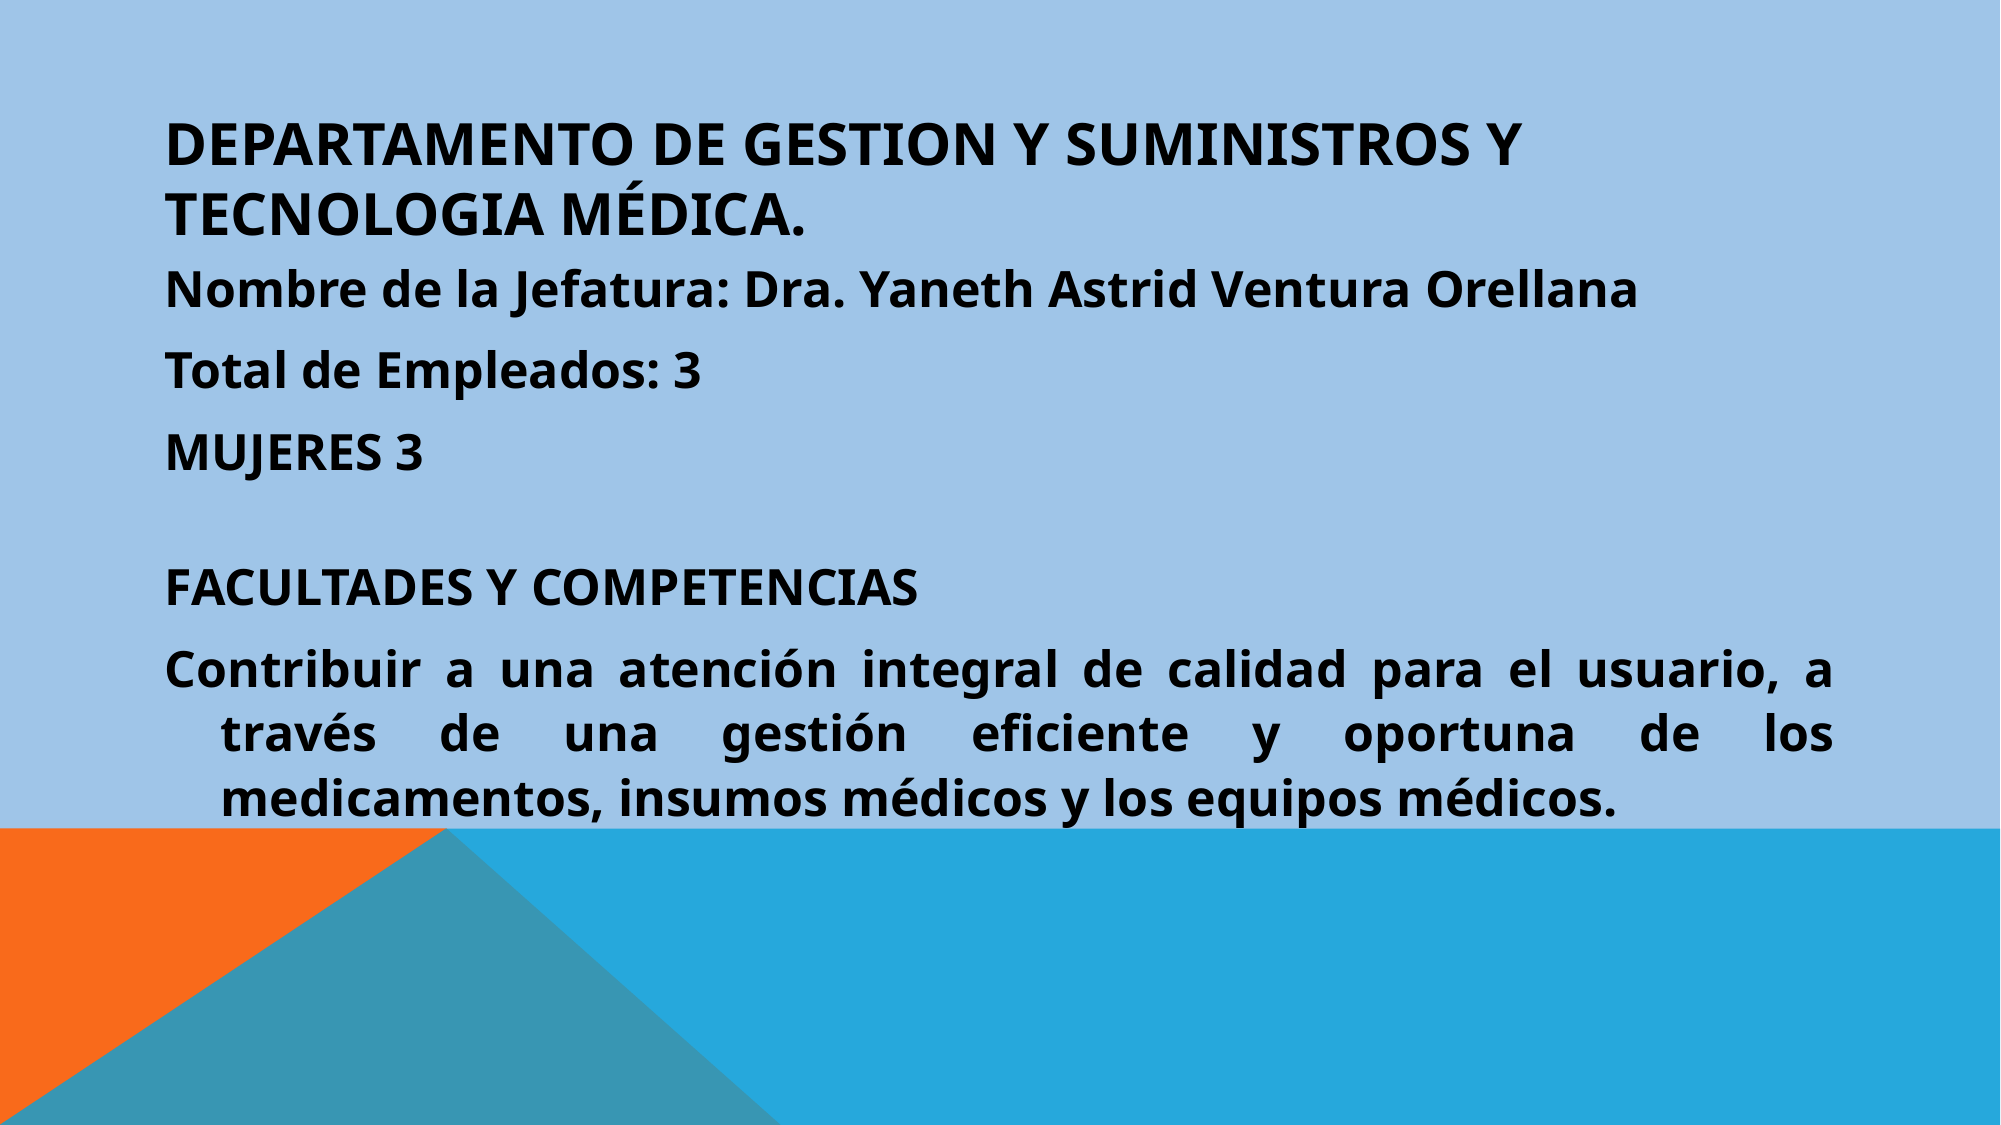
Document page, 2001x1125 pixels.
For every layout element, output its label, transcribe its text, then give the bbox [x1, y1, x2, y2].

text_box Nombre de la Jefatura: Dra. Yaneth Astrid Ventura Orellana Total de Empleados: 3 MUJERES 3 FACULTADES Y COMPETENCIAS Contribuir a una atención integral de calidad para el usuario, a través de una gestión eficiente y oportuna de los medicamentos, insumos médicos y los equipos médicos. [149, 244, 1850, 956]
text_box DEPARTAMENTO DE GESTION Y SUMINISTROS Y TECNOLOGIA MÉDICA. [149, 99, 1850, 244]
